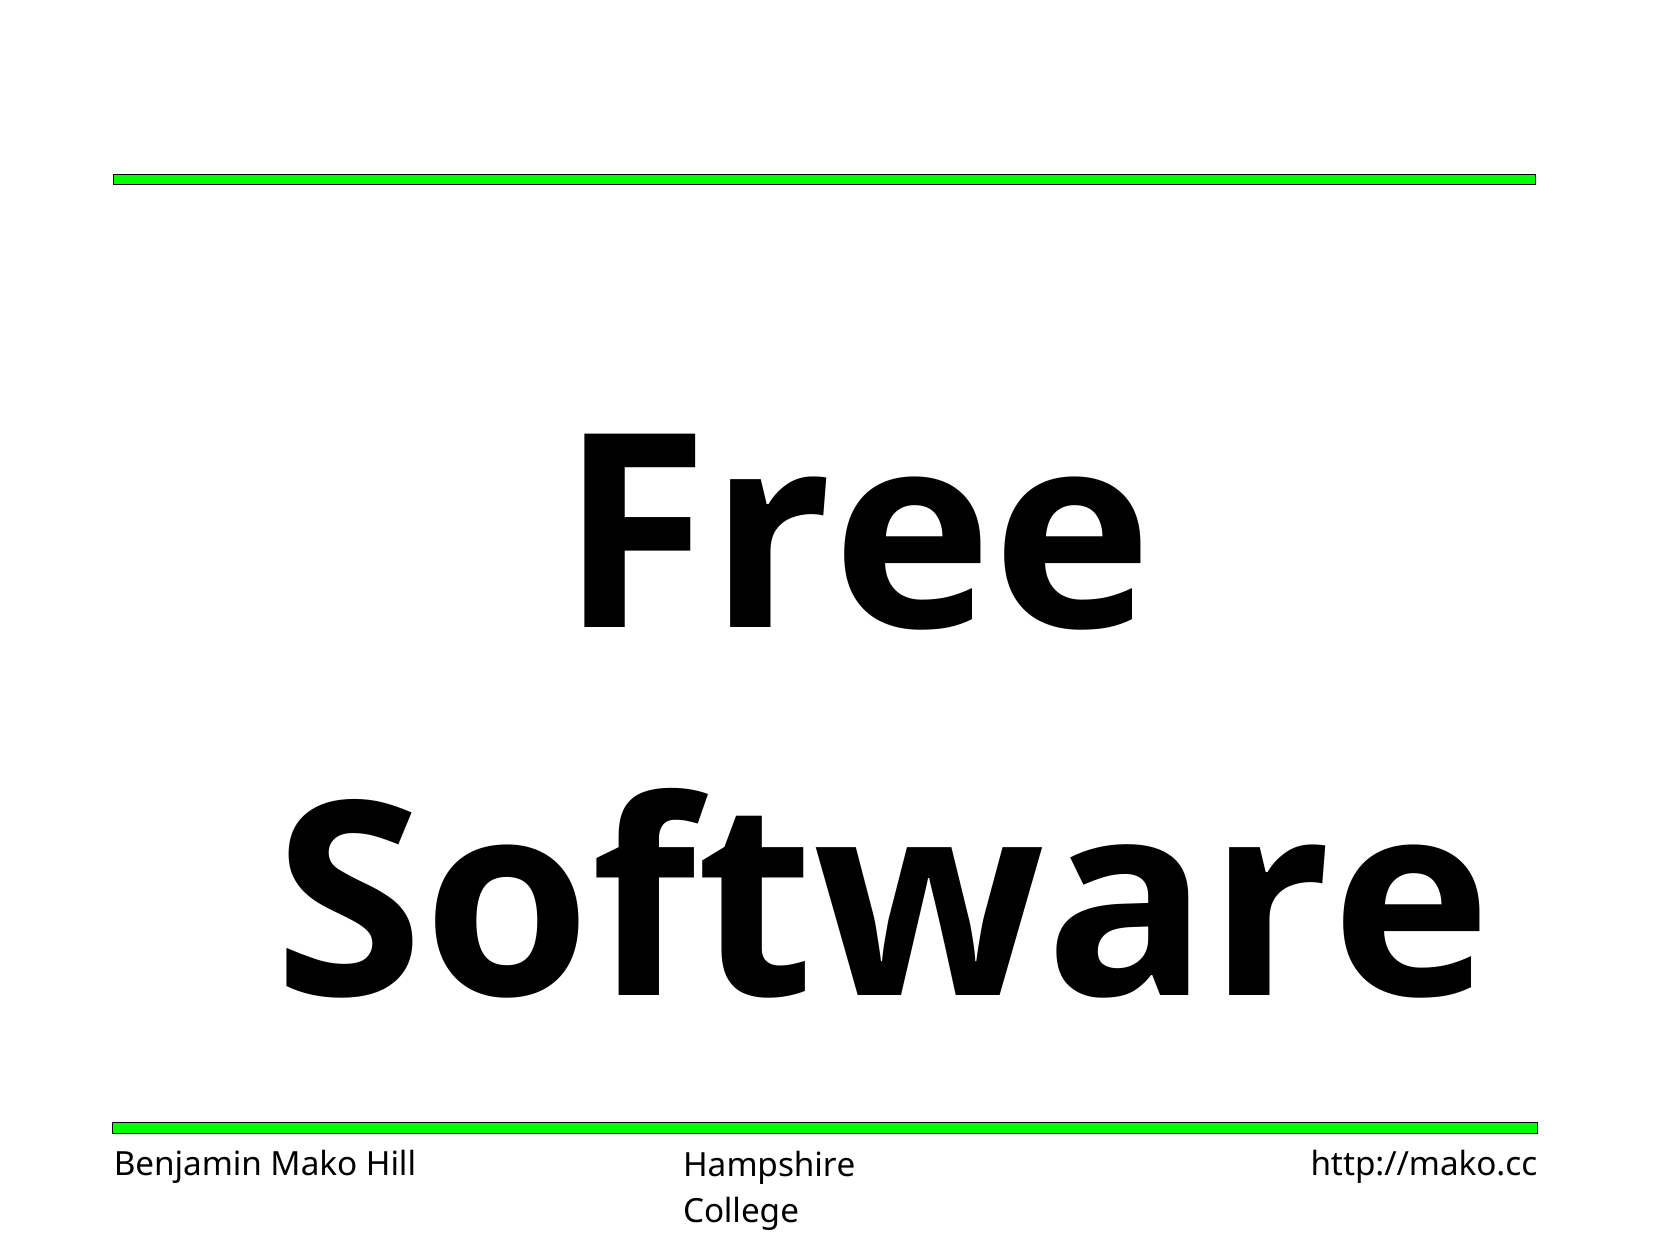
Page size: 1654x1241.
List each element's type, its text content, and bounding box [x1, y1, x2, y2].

list Free Software [150, 337, 1546, 1175]
